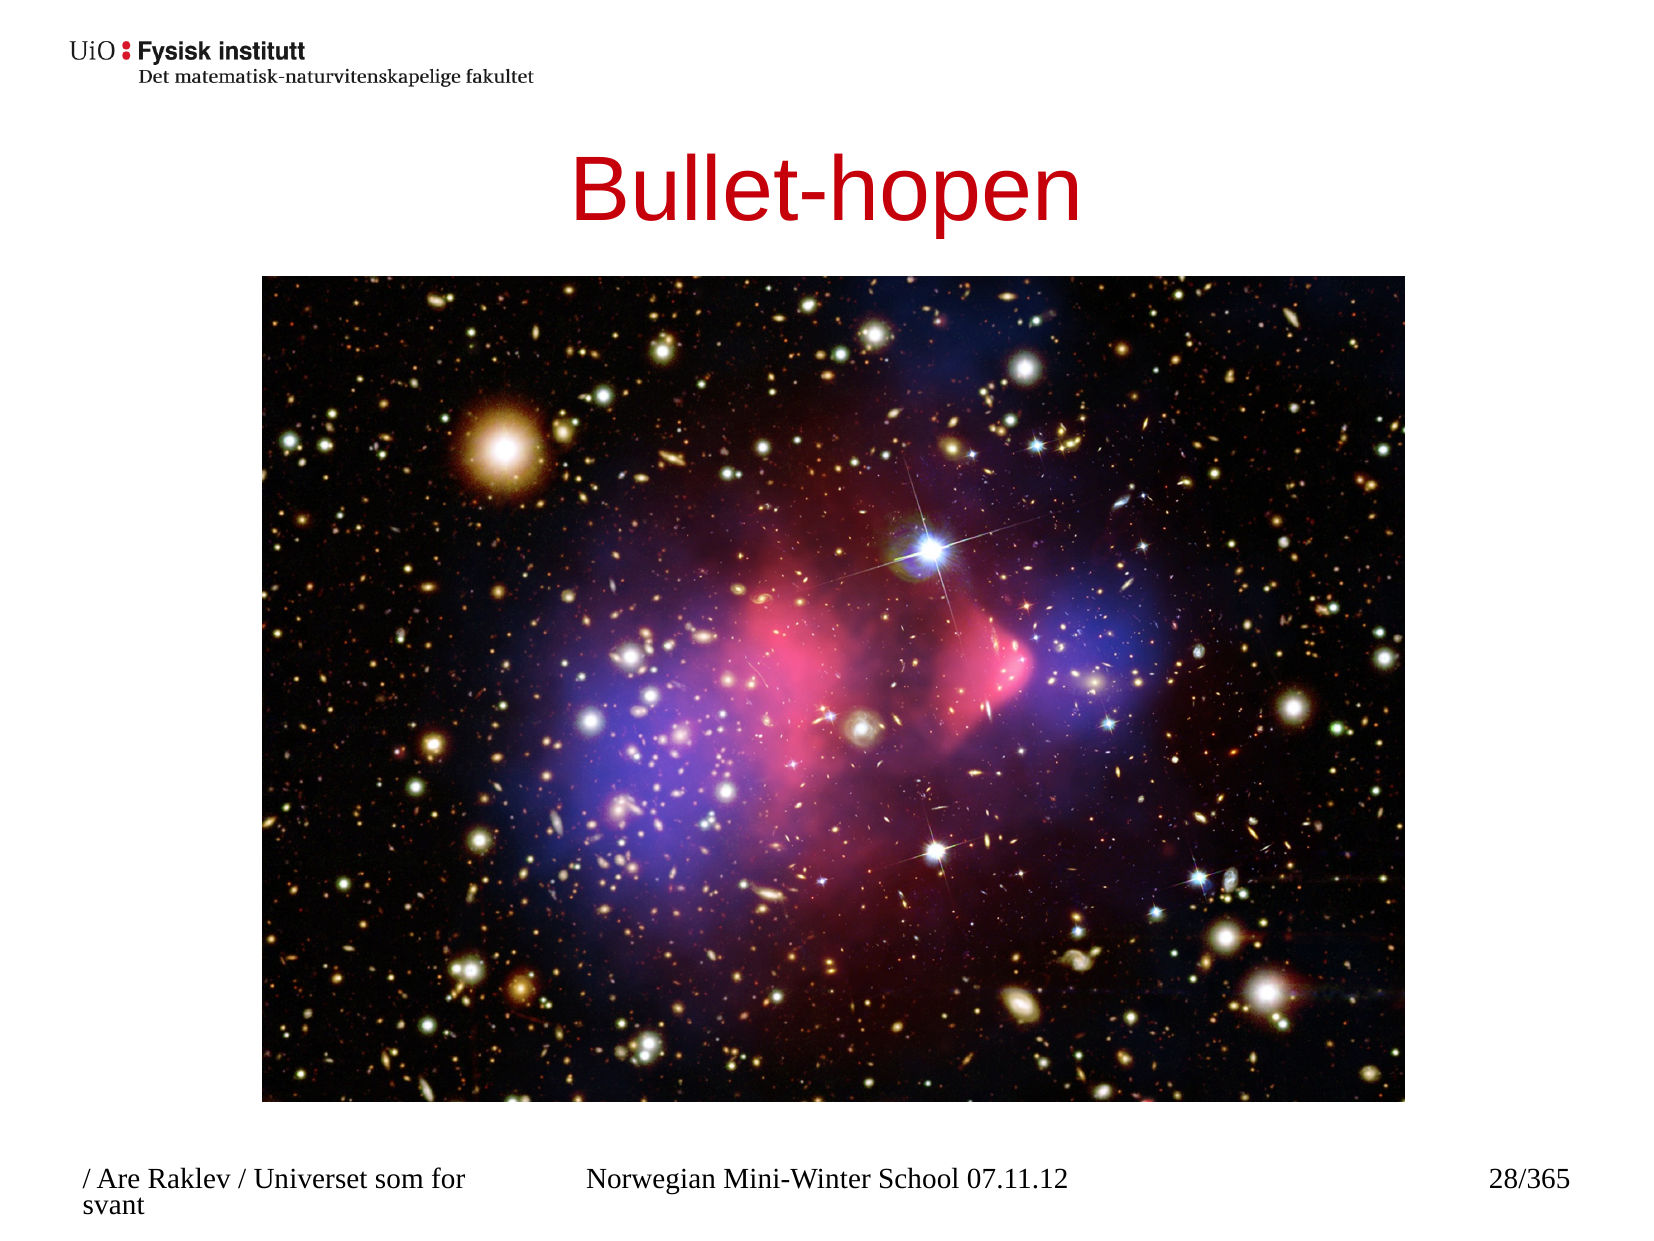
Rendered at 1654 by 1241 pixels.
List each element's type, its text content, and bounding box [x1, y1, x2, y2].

picture [262, 276, 1405, 1102]
title Bullet-hopen [82, 84, 1571, 292]
picture [68, 37, 537, 89]
